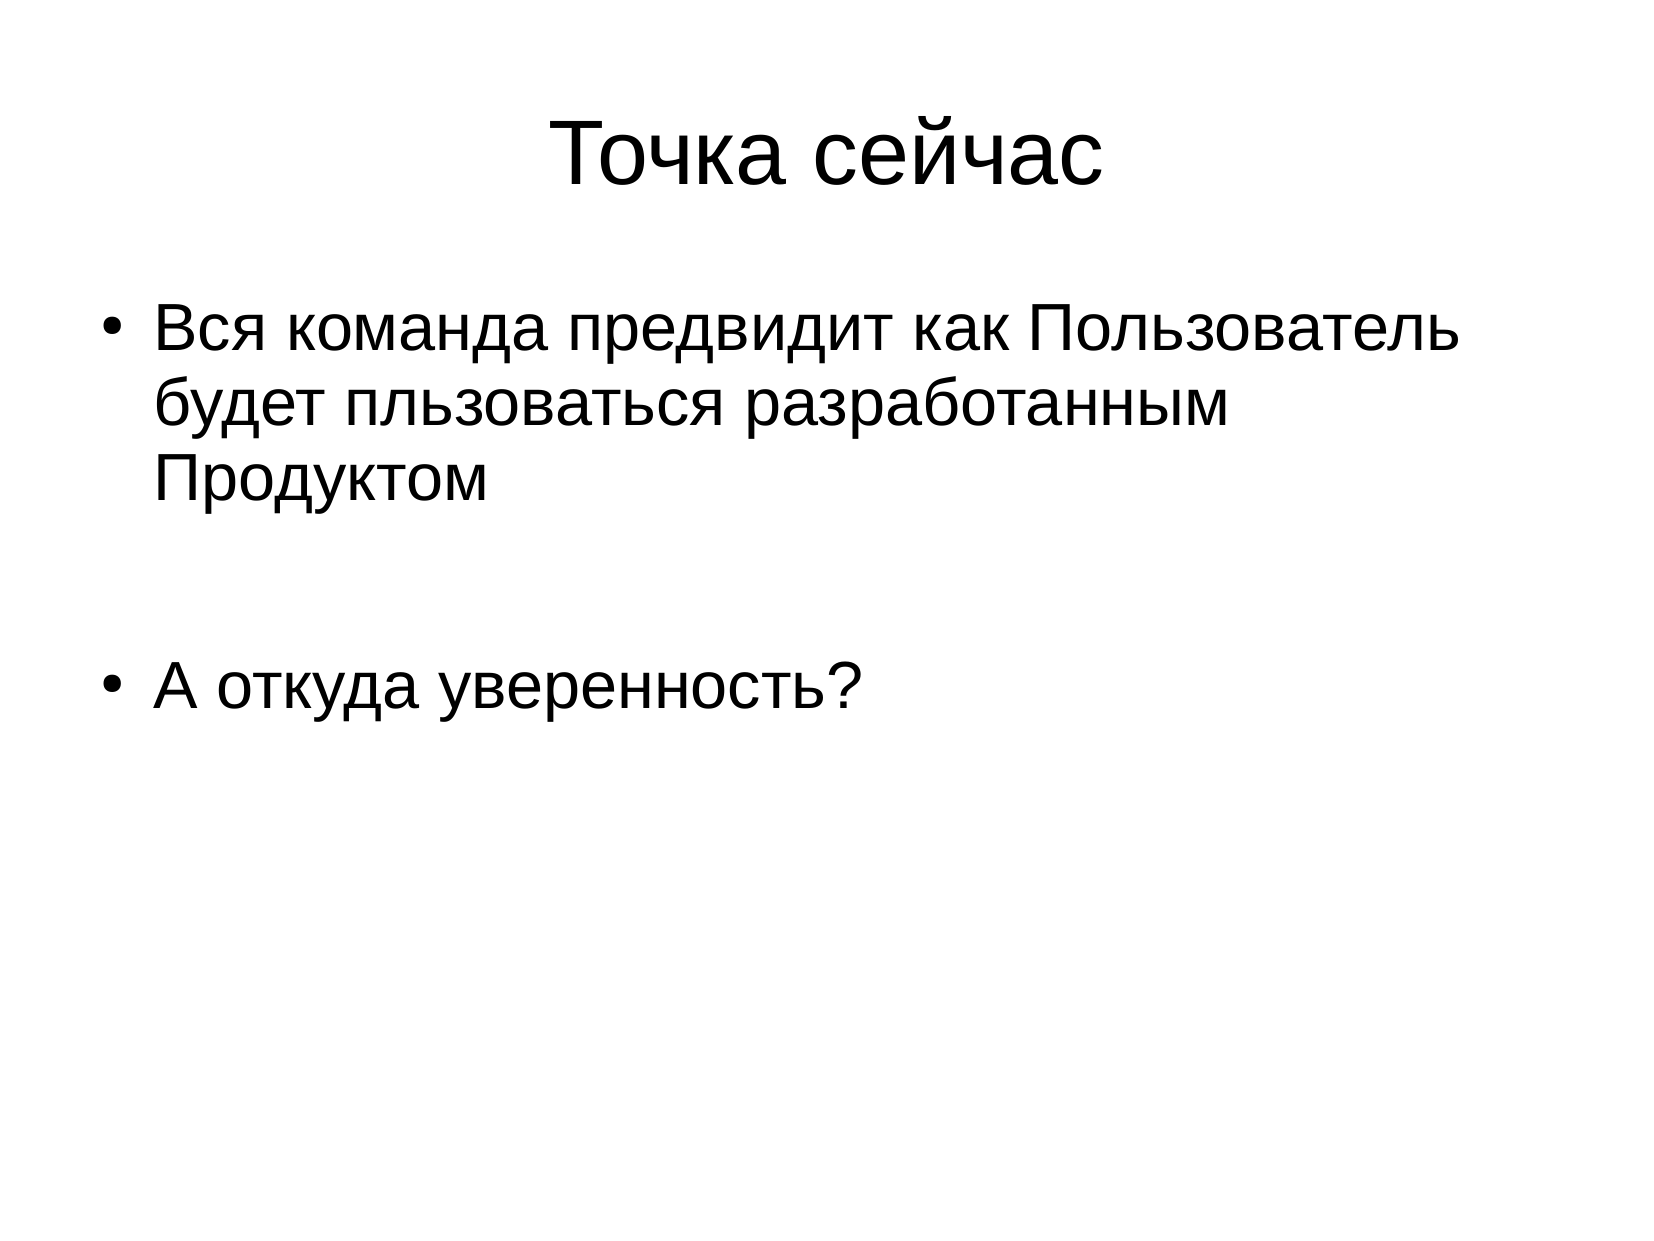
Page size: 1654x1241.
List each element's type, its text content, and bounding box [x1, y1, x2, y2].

title Точка сейчас [82, 49, 1571, 257]
list Вся команда предвидит как Пользователь будет пльзоваться разработанным Продуктом А откуда уверенность? [82, 290, 1571, 1010]
